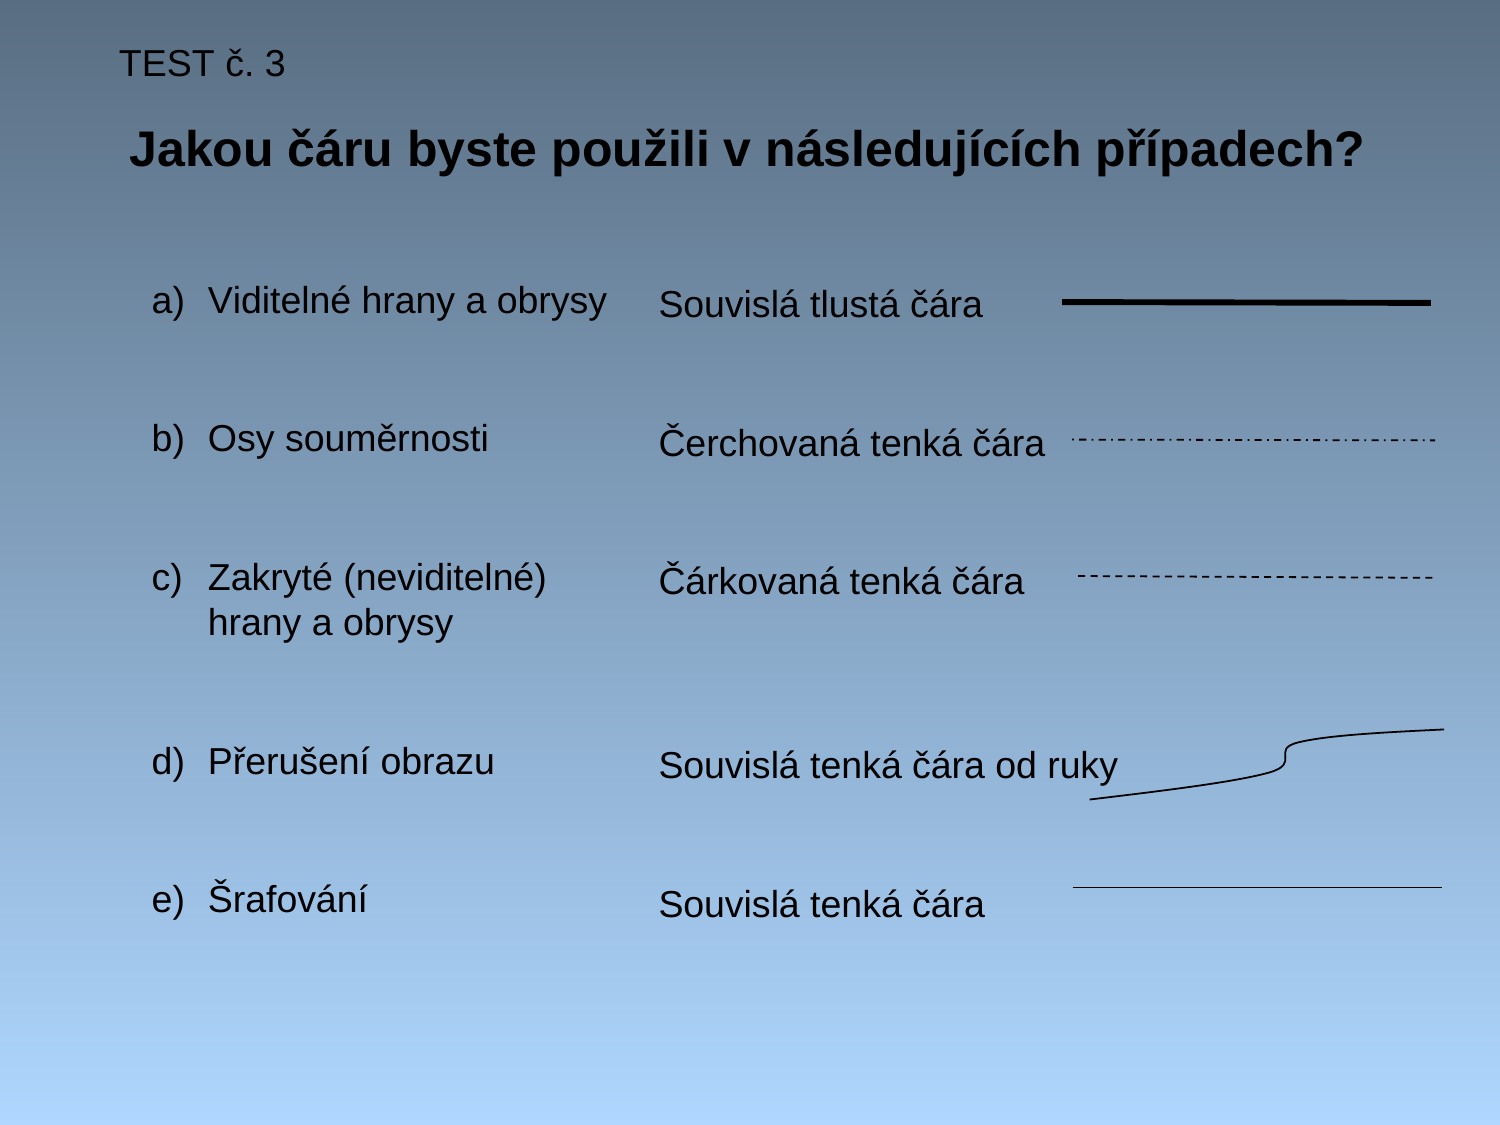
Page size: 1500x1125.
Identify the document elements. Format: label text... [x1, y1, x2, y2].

text_box Jakou čáru byste použili v následujících případech? [115, 108, 1389, 185]
text_box Viditelné hrany a obrysy Osy souměrnosti Zakryté (neviditelné) hrany a obrysy Přerušení obrazu Šrafování [136, 267, 663, 929]
text_box Souvislá tlustá čára Čerchovaná tenká čára Čárkovaná tenká čára Souvislá tenká čára od ruky Souvislá tenká čára [643, 272, 1134, 933]
text_box TEST č. 3 [104, 31, 475, 92]
